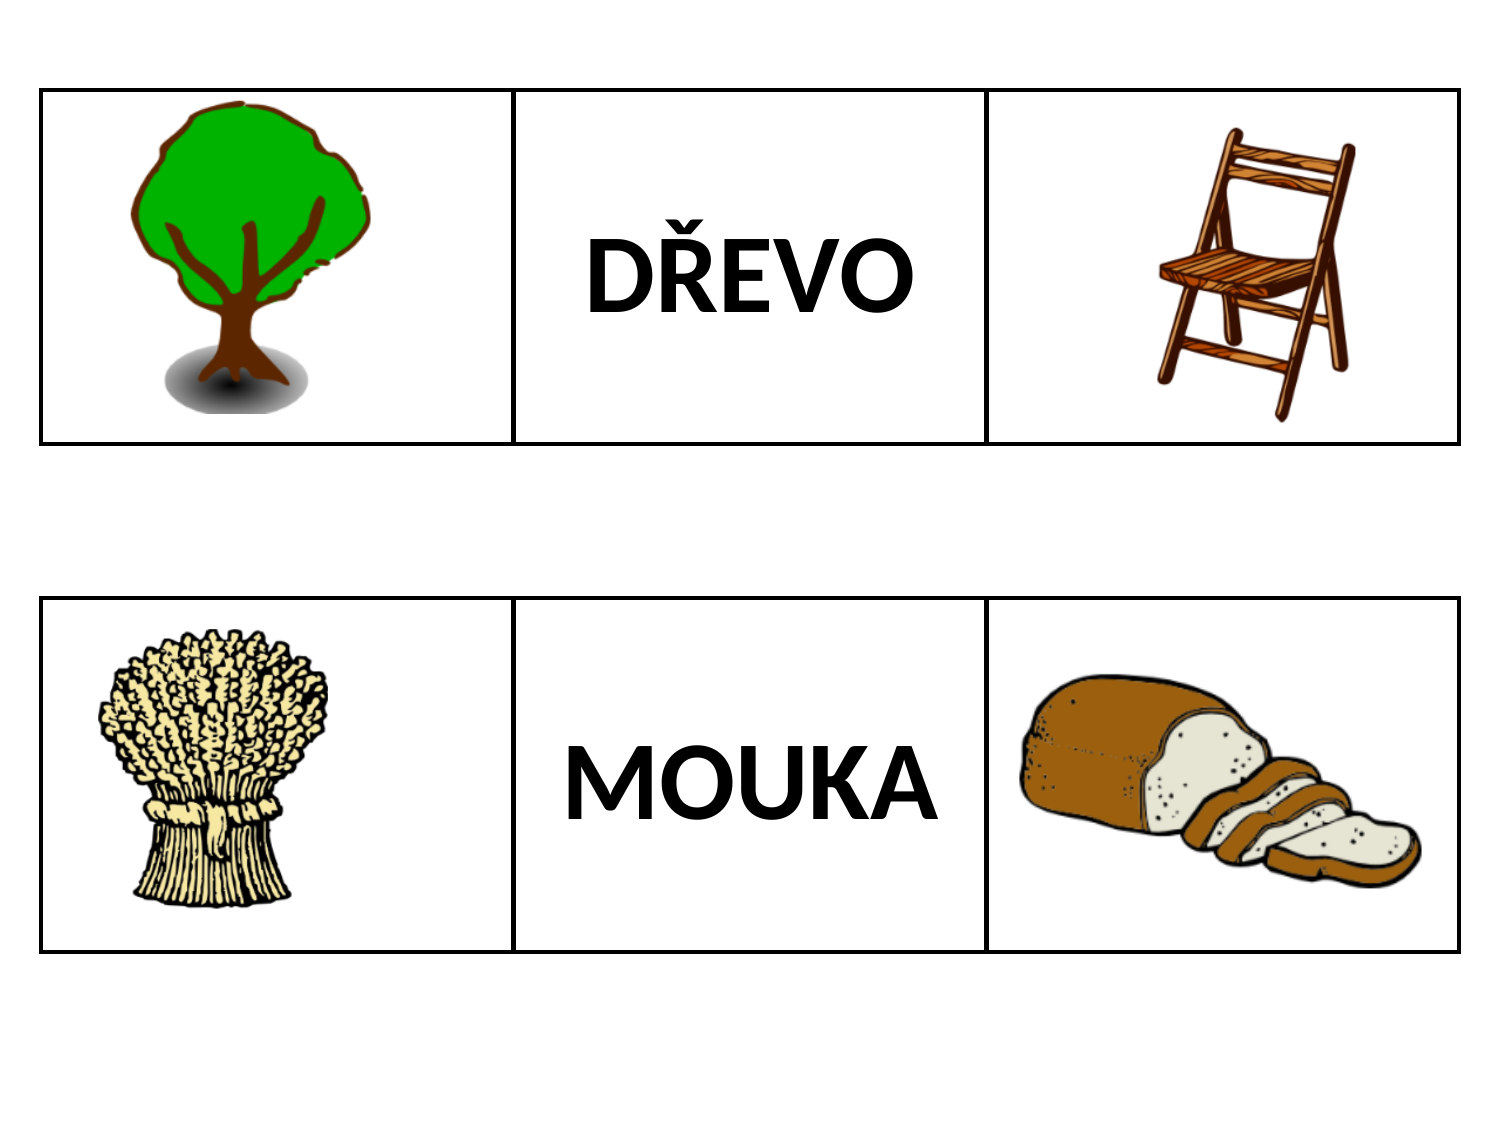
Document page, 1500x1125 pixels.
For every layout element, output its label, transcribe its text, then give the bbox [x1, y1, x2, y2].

picture [998, 656, 1442, 892]
picture [76, 621, 335, 911]
text_box MOUKA [41, 597, 1459, 953]
picture [1139, 113, 1400, 425]
picture [123, 97, 396, 414]
text_box DŘEVO [41, 90, 1459, 445]
